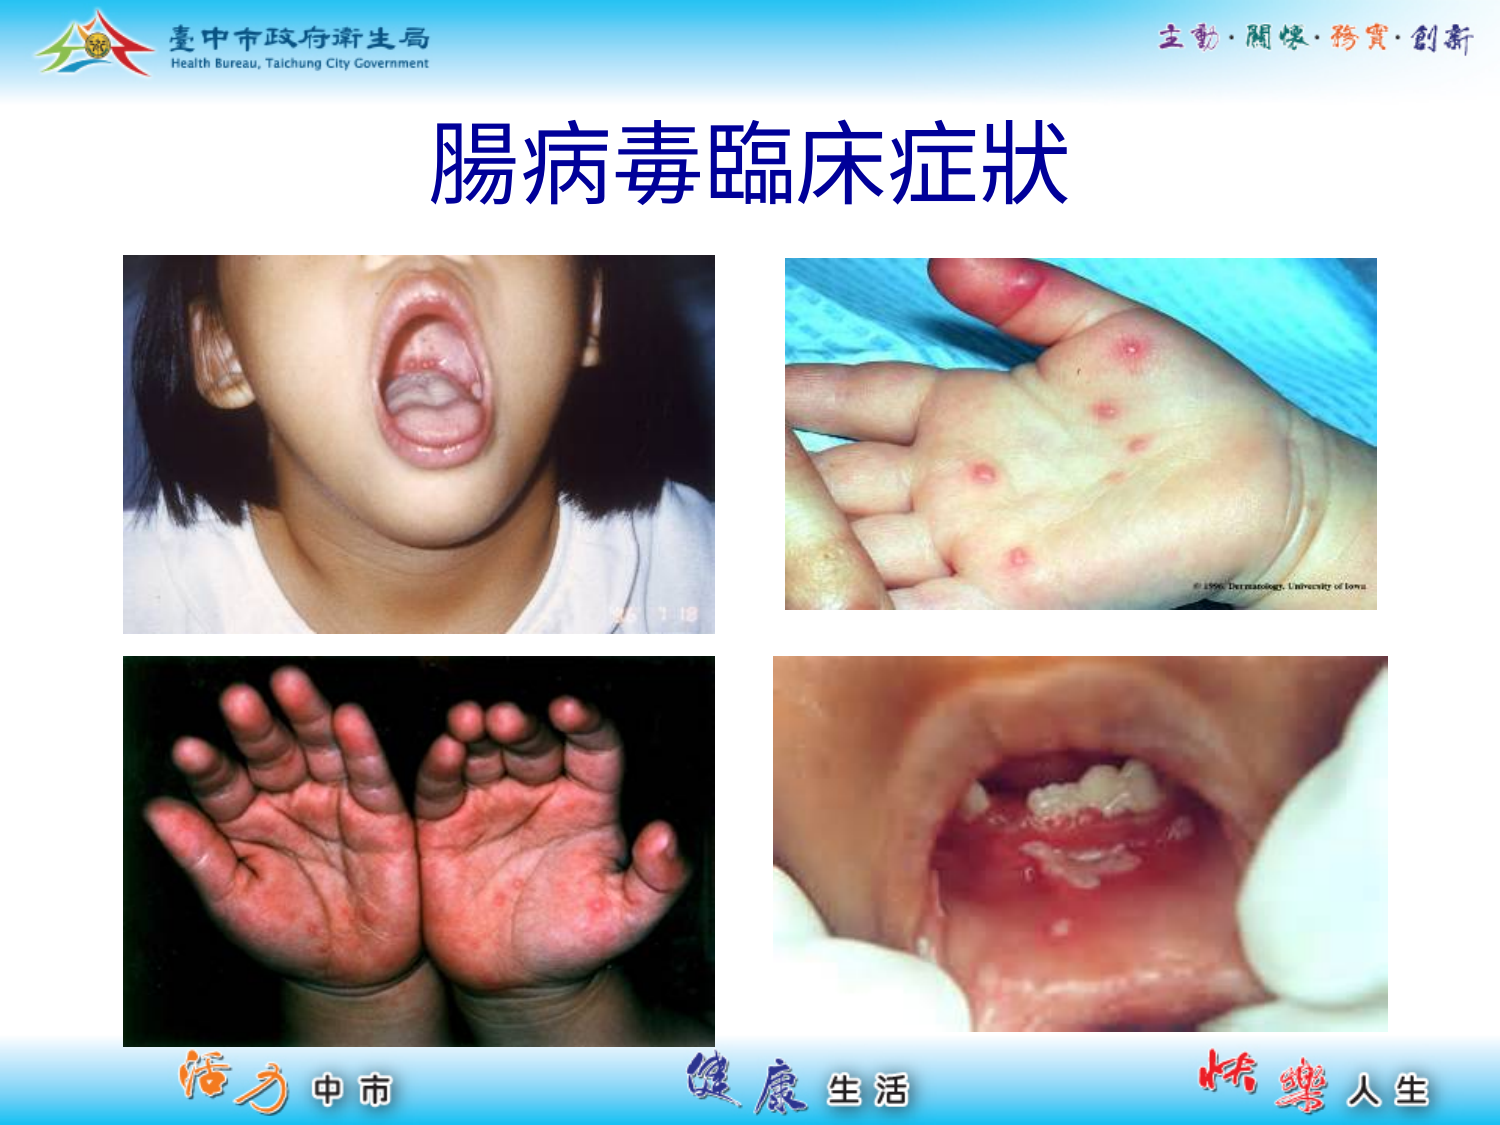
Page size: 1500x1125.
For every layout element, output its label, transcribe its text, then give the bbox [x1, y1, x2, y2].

picture [785, 258, 1377, 610]
picture [123, 255, 715, 634]
title 腸病毒臨床症狀 [75, 90, 1426, 233]
picture [123, 657, 715, 1047]
picture [773, 657, 1388, 1032]
